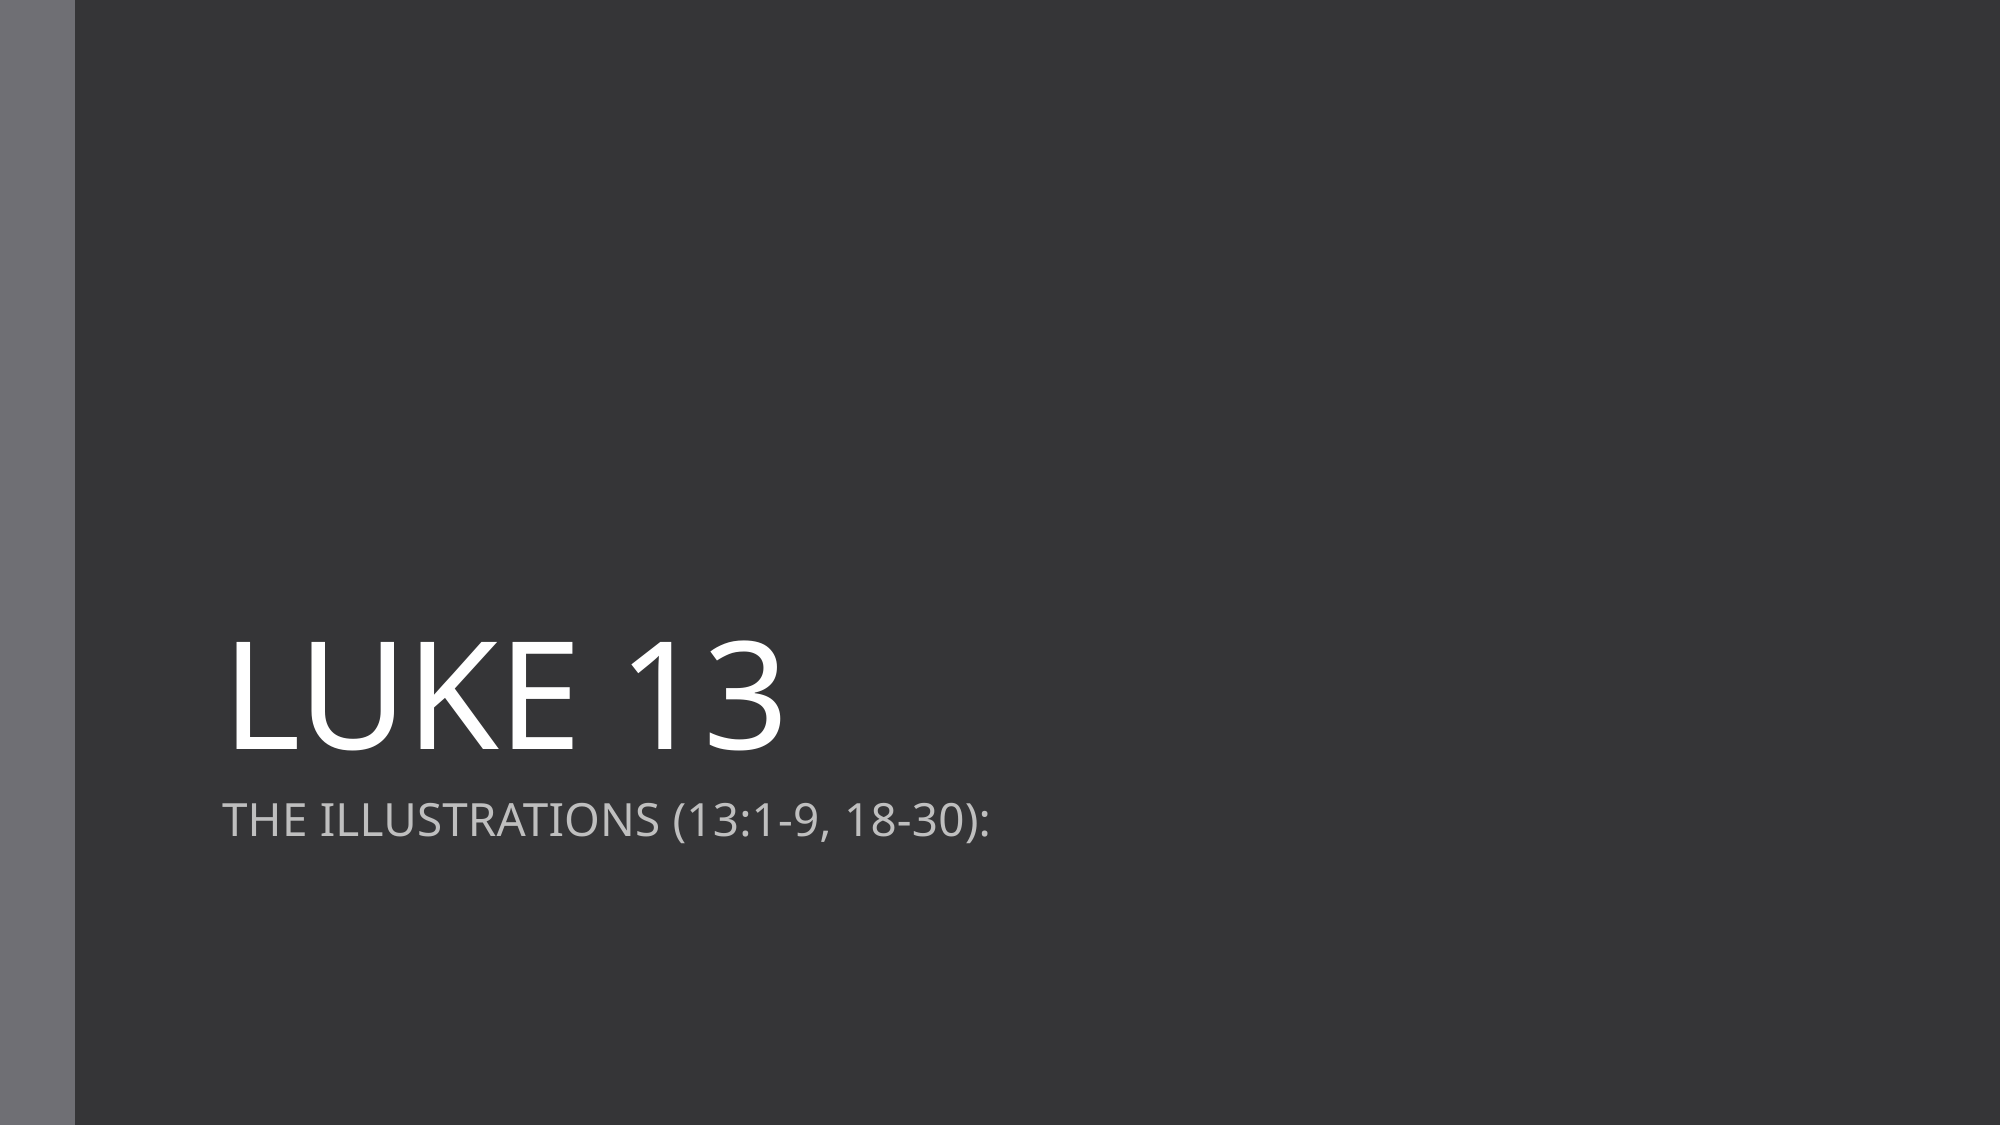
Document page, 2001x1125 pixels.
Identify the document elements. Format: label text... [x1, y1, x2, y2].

subtitle THE ILLUSTRATIONS (13:1-9, 18-30): [206, 787, 1752, 1066]
title LUKE 13 [206, 124, 1752, 787]
